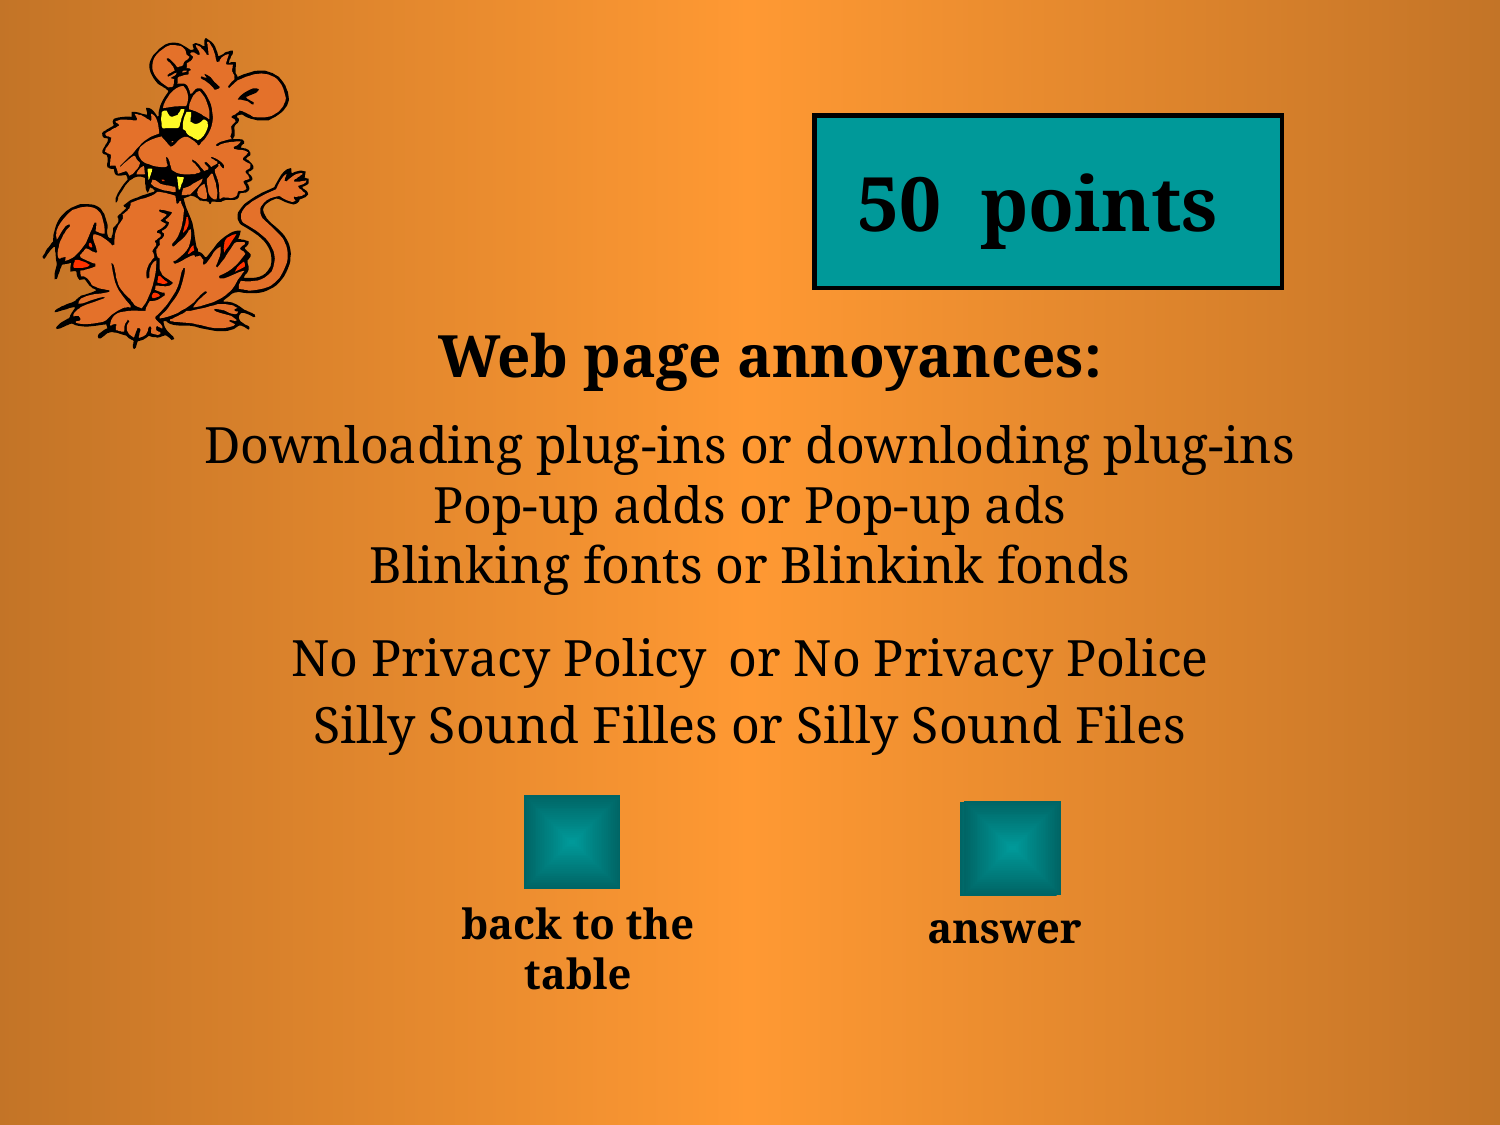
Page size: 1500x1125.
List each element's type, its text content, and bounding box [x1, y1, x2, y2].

text_box Web page annoyances: [274, 311, 1325, 397]
text_box [964, 801, 1061, 895]
text_box answer [859, 894, 1150, 959]
text_box [814, 115, 1282, 288]
text_box 50 points [842, 148, 1256, 254]
text_box [524, 795, 620, 889]
title Downloading plug-ins or downloding plug-ins Pop-up adds or Pop-up ads Blinking fonts or Blinkink fonds No Privacy Policy or No Privacy Police Silly Sound Filles or Silly Sound Files [134, 354, 1365, 753]
text_box back to the table [403, 890, 752, 1006]
